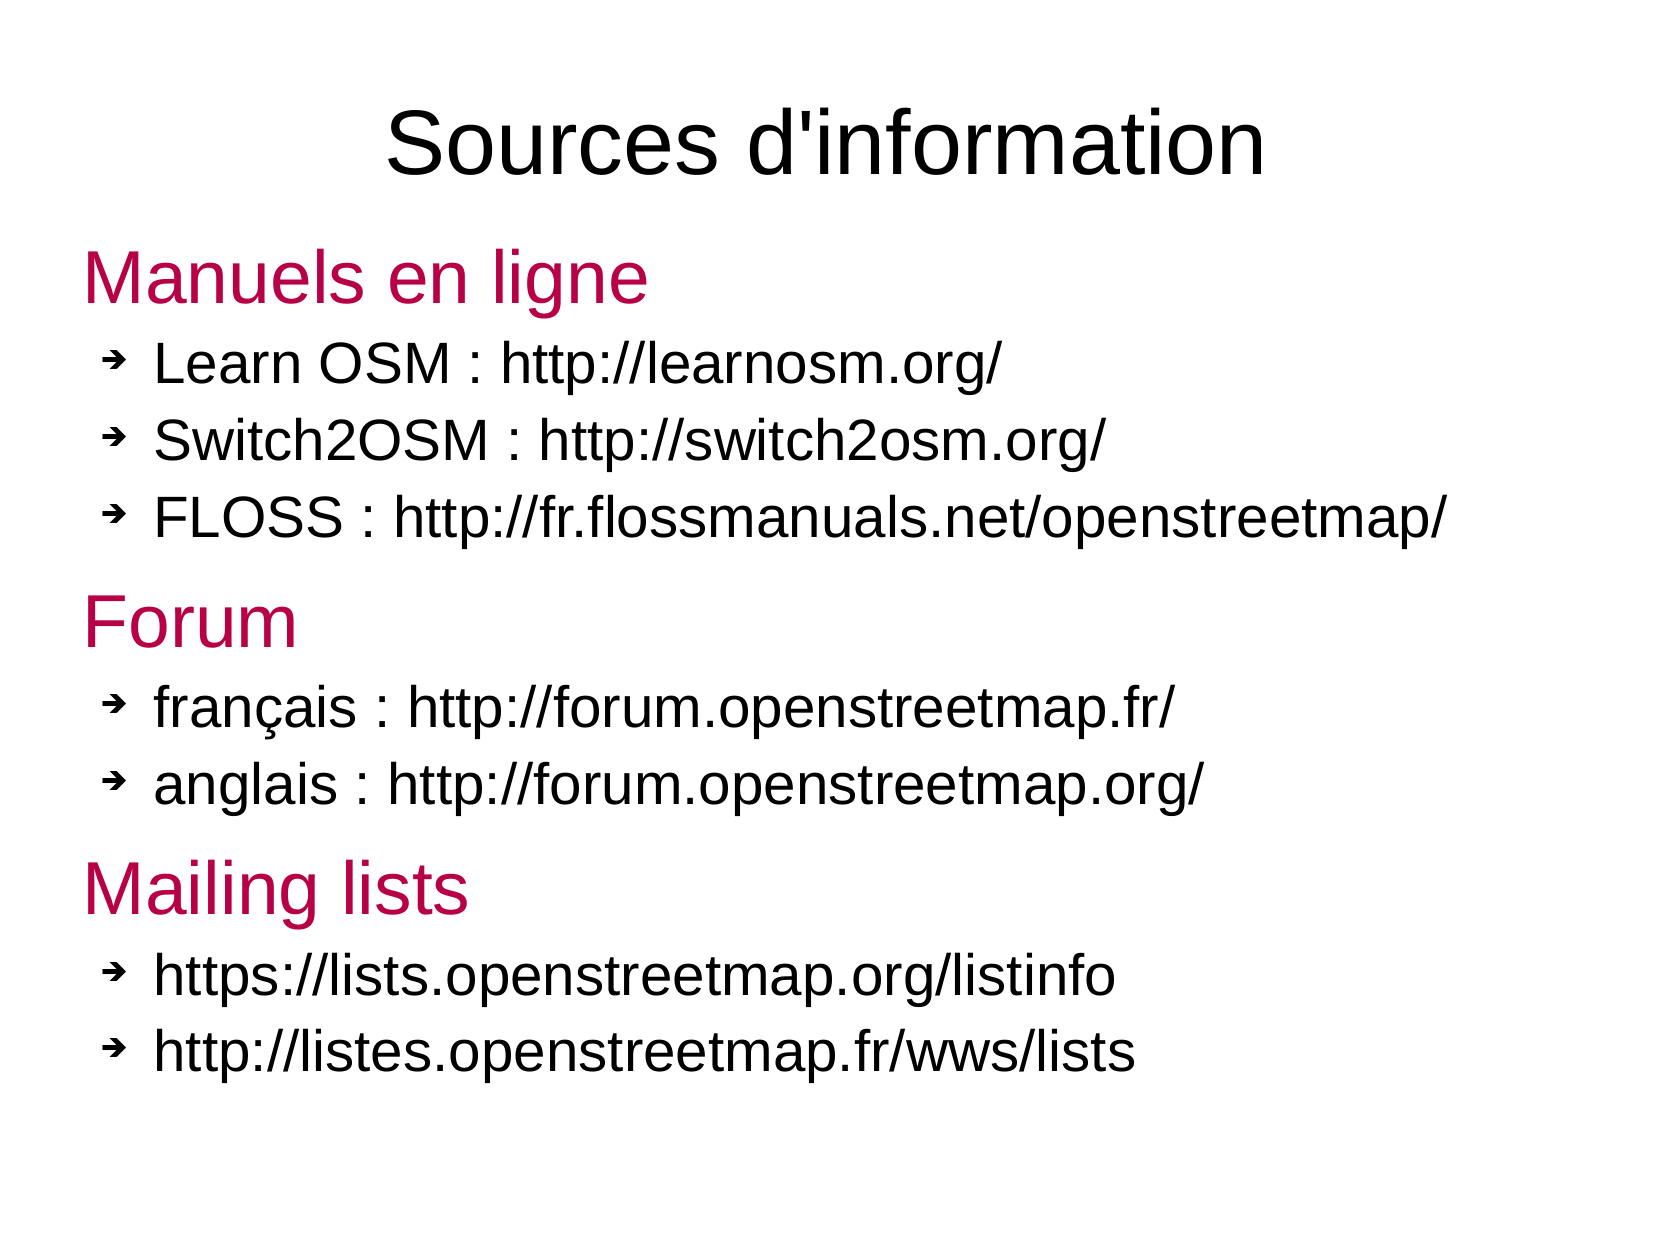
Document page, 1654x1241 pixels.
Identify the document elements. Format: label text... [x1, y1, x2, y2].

list Manuels en ligne Learn OSM : http://learnosm.org/ Switch2OSM : http://switch2osm.org/ FLOSS : http://fr.flossmanuals.net/openstreetmap/ Forum français : http://forum.openstreetmap.fr/ anglais : http://forum.openstreetmap.org/ Mailing lists https://lists.openstreetmap.org/listinfo http://listes.openstreetmap.fr/wws/lists [82, 235, 1571, 1153]
title Sources d'information [82, 49, 1571, 235]
